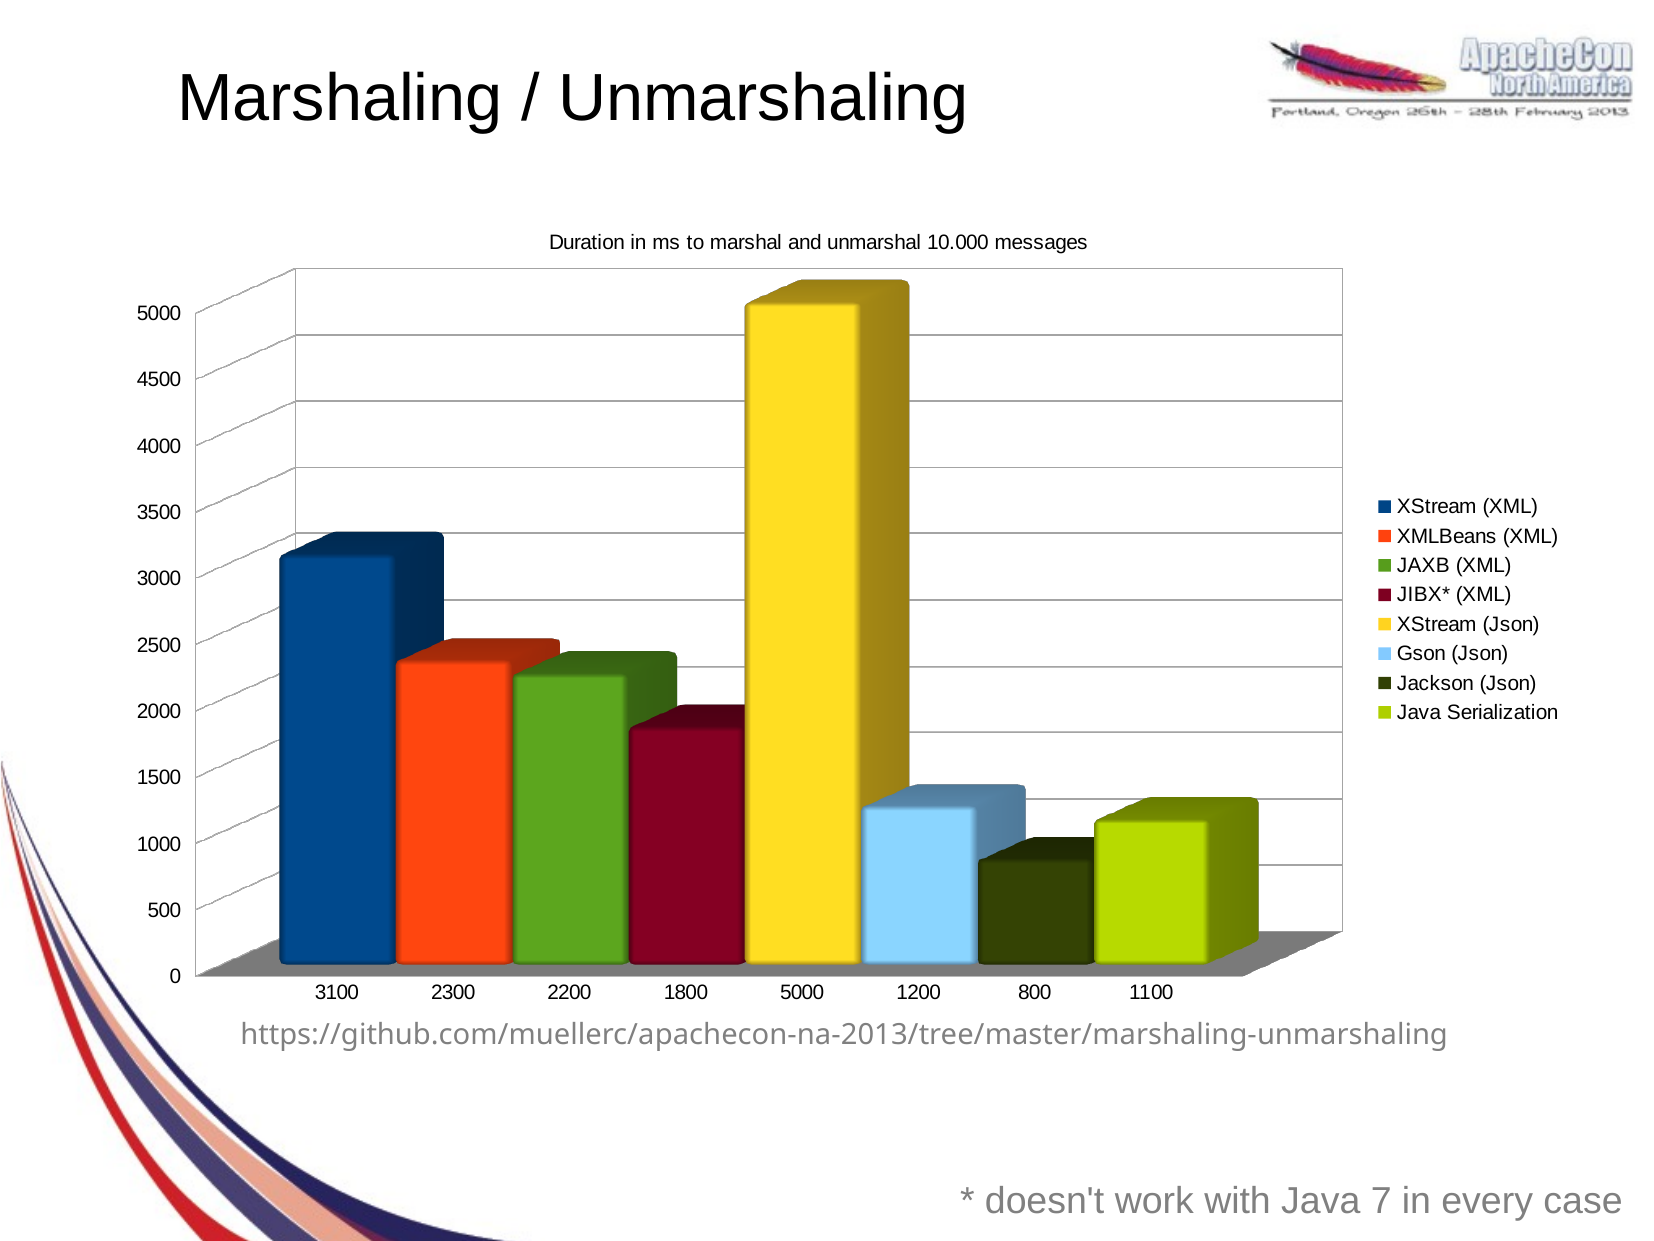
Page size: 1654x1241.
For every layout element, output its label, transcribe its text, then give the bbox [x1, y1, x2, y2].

text_box * doesn't work with Java 7 in every case [945, 1172, 1644, 1230]
picture [0, 0, 1654, 1241]
title Marshaling / Unmarshaling [177, 41, 1536, 154]
text_box https://github.com/muellerc/apachecon-na-2013/tree/master/marshaling-unmarshaling [225, 1006, 1637, 1064]
chart [107, 213, 1578, 1007]
